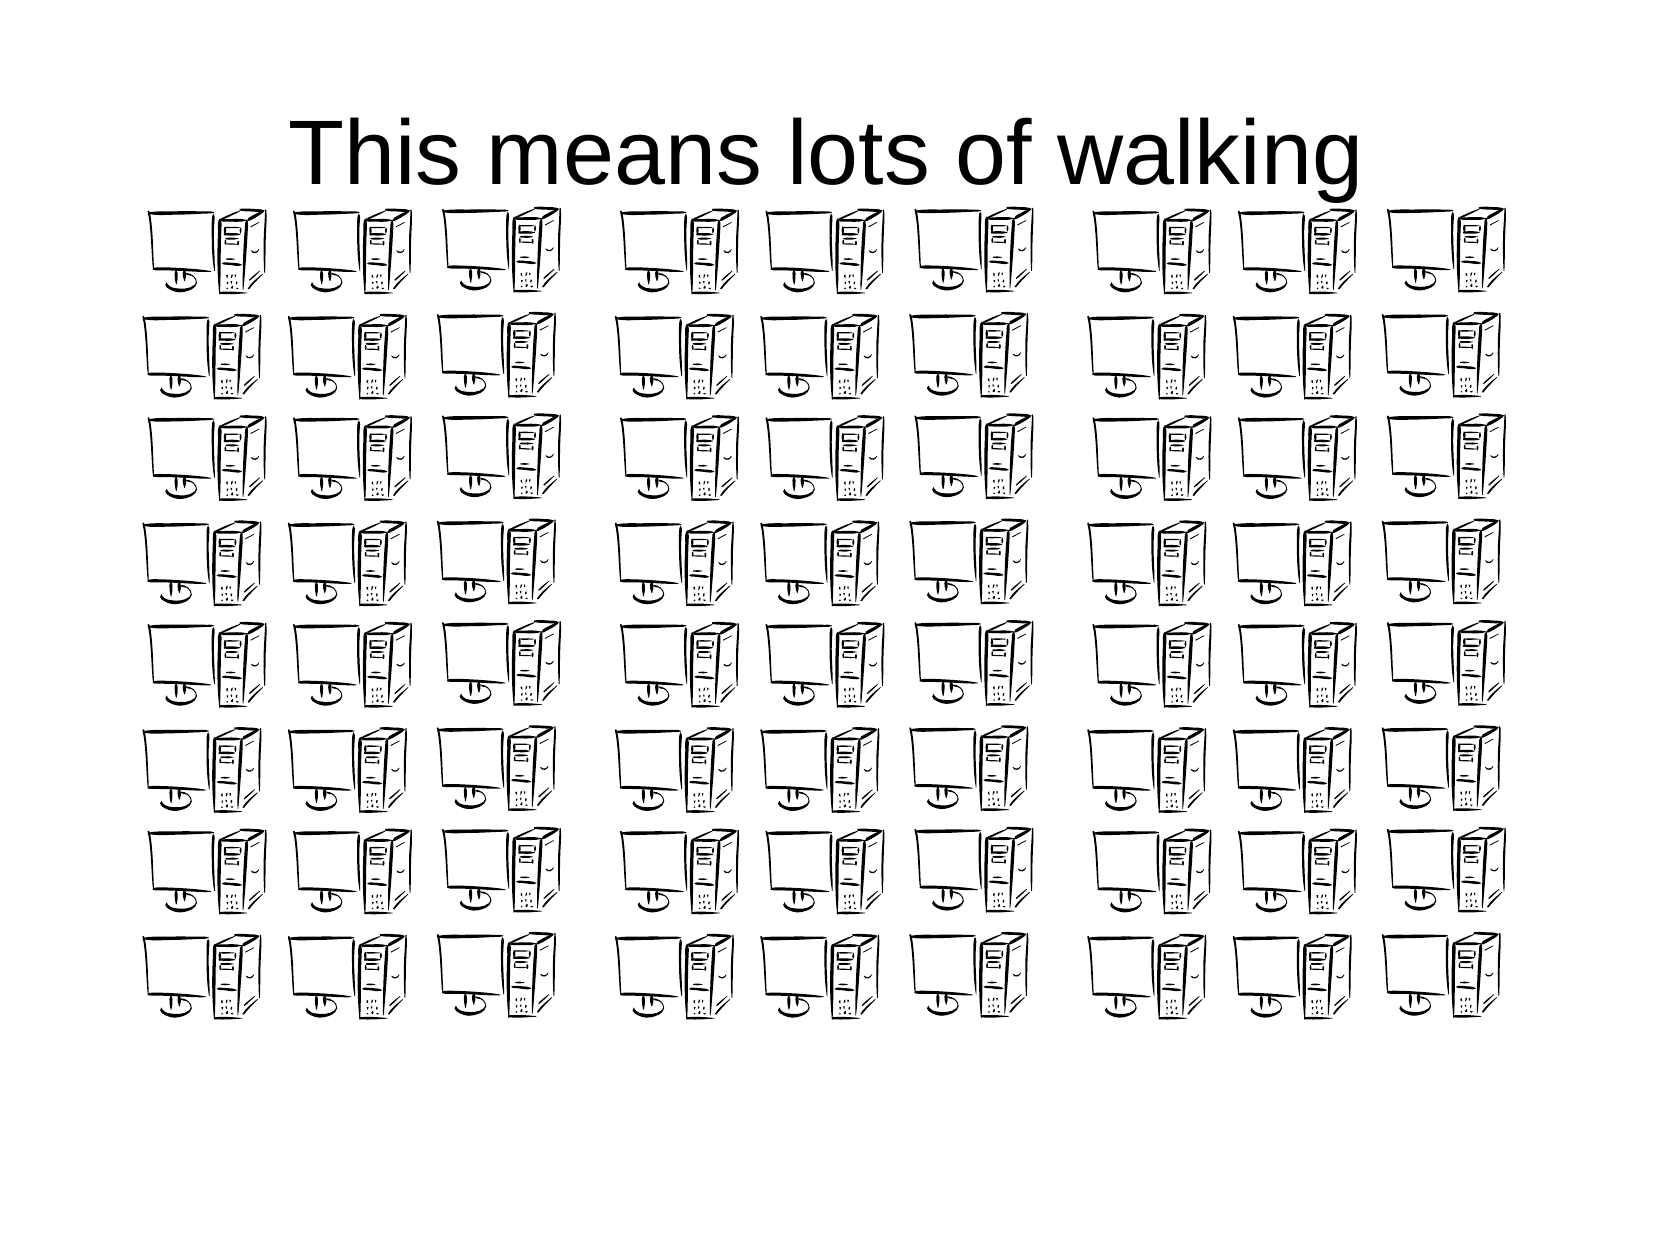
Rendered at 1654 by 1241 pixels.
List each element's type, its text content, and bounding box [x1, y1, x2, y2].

picture [441, 826, 562, 913]
picture [614, 520, 734, 607]
picture [619, 415, 740, 502]
picture [765, 621, 885, 708]
picture [760, 727, 880, 813]
picture [142, 727, 262, 813]
picture [909, 518, 1029, 605]
picture [142, 313, 262, 400]
picture [760, 313, 880, 400]
picture [1237, 208, 1357, 295]
picture [441, 620, 562, 706]
picture [614, 933, 734, 1020]
picture [1087, 727, 1207, 813]
picture [1381, 518, 1501, 605]
picture [1386, 206, 1506, 293]
picture [765, 208, 885, 295]
picture [1092, 828, 1212, 915]
picture [436, 311, 556, 398]
picture [147, 828, 267, 915]
picture [765, 415, 885, 502]
picture [760, 520, 880, 607]
picture [1232, 313, 1352, 400]
picture [441, 413, 562, 500]
picture [147, 208, 267, 295]
picture [1232, 933, 1352, 1020]
picture [909, 931, 1029, 1018]
picture [1092, 621, 1212, 708]
picture [914, 620, 1034, 706]
picture [287, 313, 407, 400]
picture [619, 828, 740, 915]
picture [287, 520, 407, 607]
picture [1092, 415, 1212, 502]
picture [1092, 208, 1212, 295]
picture [287, 727, 407, 813]
picture [436, 931, 556, 1018]
picture [760, 933, 880, 1020]
picture [292, 208, 412, 295]
picture [1087, 520, 1207, 607]
picture [765, 828, 885, 915]
picture [619, 208, 740, 295]
picture [436, 725, 556, 812]
picture [441, 206, 562, 293]
picture [1381, 725, 1501, 812]
picture [147, 621, 267, 708]
picture [614, 727, 734, 813]
picture [436, 518, 556, 605]
picture [1232, 727, 1352, 813]
picture [1386, 413, 1506, 500]
picture [914, 413, 1034, 500]
picture [1386, 826, 1506, 913]
picture [614, 313, 734, 400]
picture [1386, 620, 1506, 706]
picture [914, 826, 1034, 913]
picture [1232, 520, 1352, 607]
picture [147, 415, 267, 502]
picture [1381, 311, 1501, 398]
picture [909, 311, 1029, 398]
picture [619, 621, 740, 708]
picture [1237, 621, 1357, 708]
picture [292, 621, 412, 708]
picture [142, 933, 262, 1020]
picture [909, 725, 1029, 812]
picture [1381, 931, 1501, 1018]
picture [914, 206, 1034, 293]
picture [287, 933, 407, 1020]
picture [1237, 415, 1357, 502]
picture [1237, 828, 1357, 915]
picture [292, 415, 412, 502]
picture [292, 828, 412, 915]
picture [142, 520, 262, 607]
title This means lots of walking [82, 56, 1571, 250]
picture [1087, 313, 1207, 400]
picture [1087, 933, 1207, 1020]
